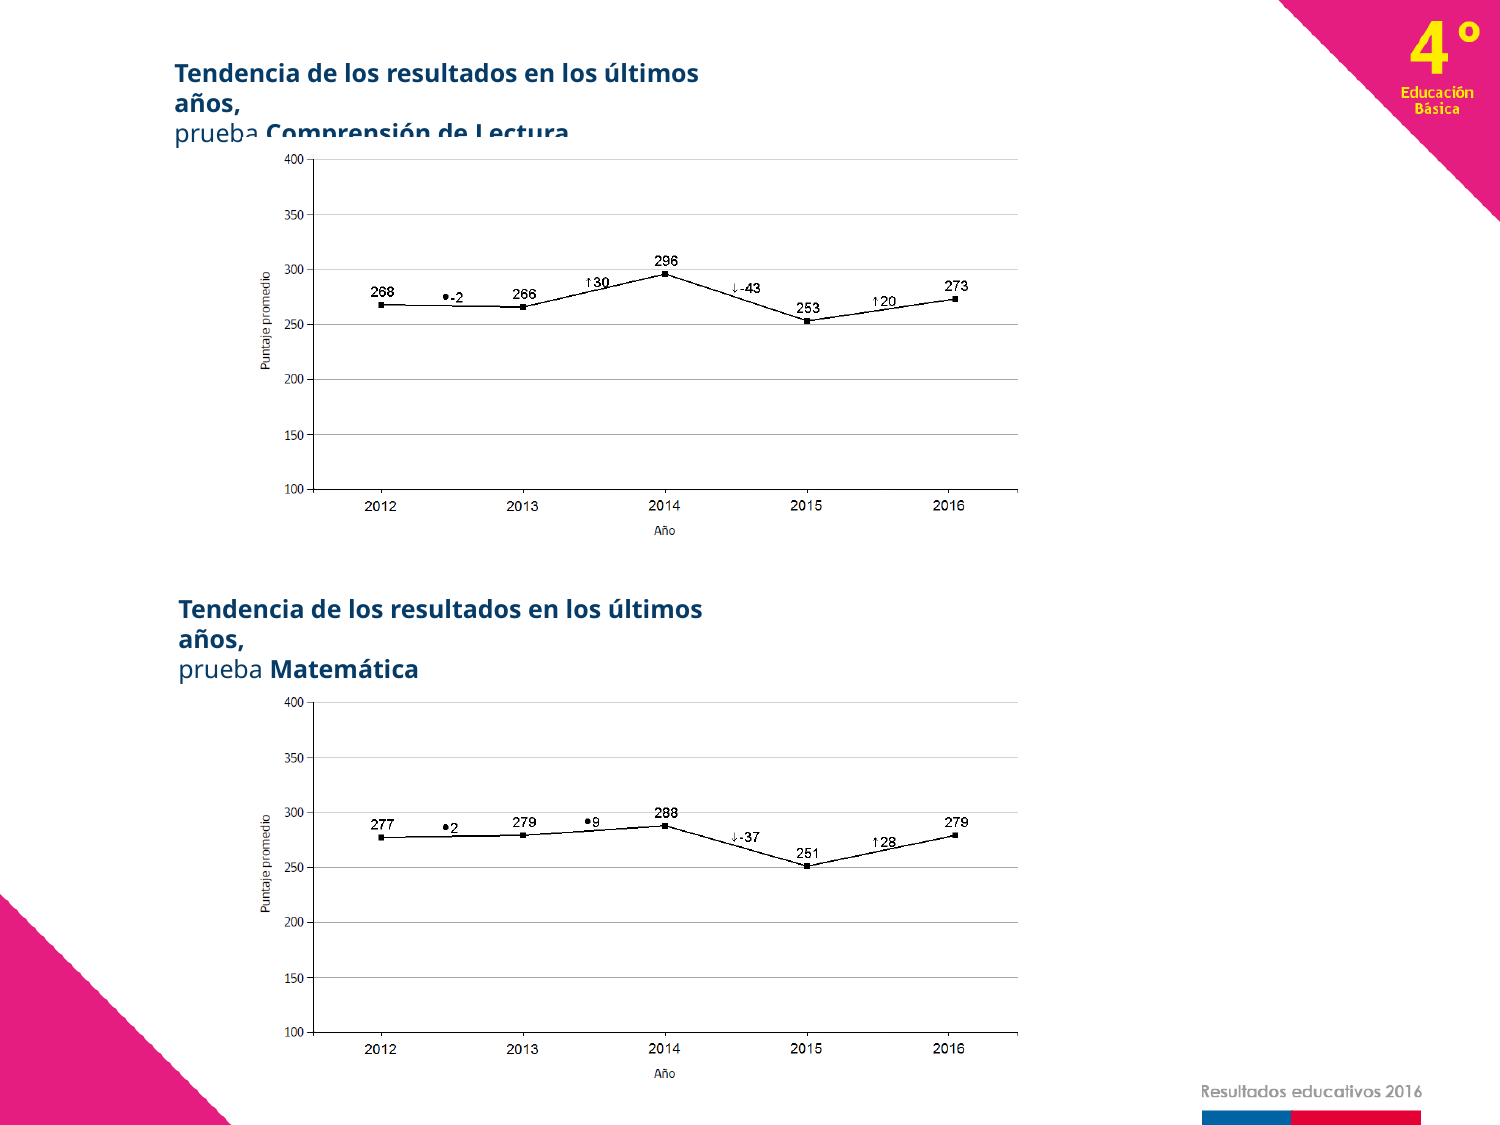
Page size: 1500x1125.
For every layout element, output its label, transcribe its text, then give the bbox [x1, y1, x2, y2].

text_box Tendencia de los resultados en los últimos años, prueba Matemática [163, 586, 774, 662]
text_box Tendencia de los resultados en los últimos años, prueba Comprensión de Lectura [159, 49, 774, 126]
picture [0, 0, 1500, 1125]
